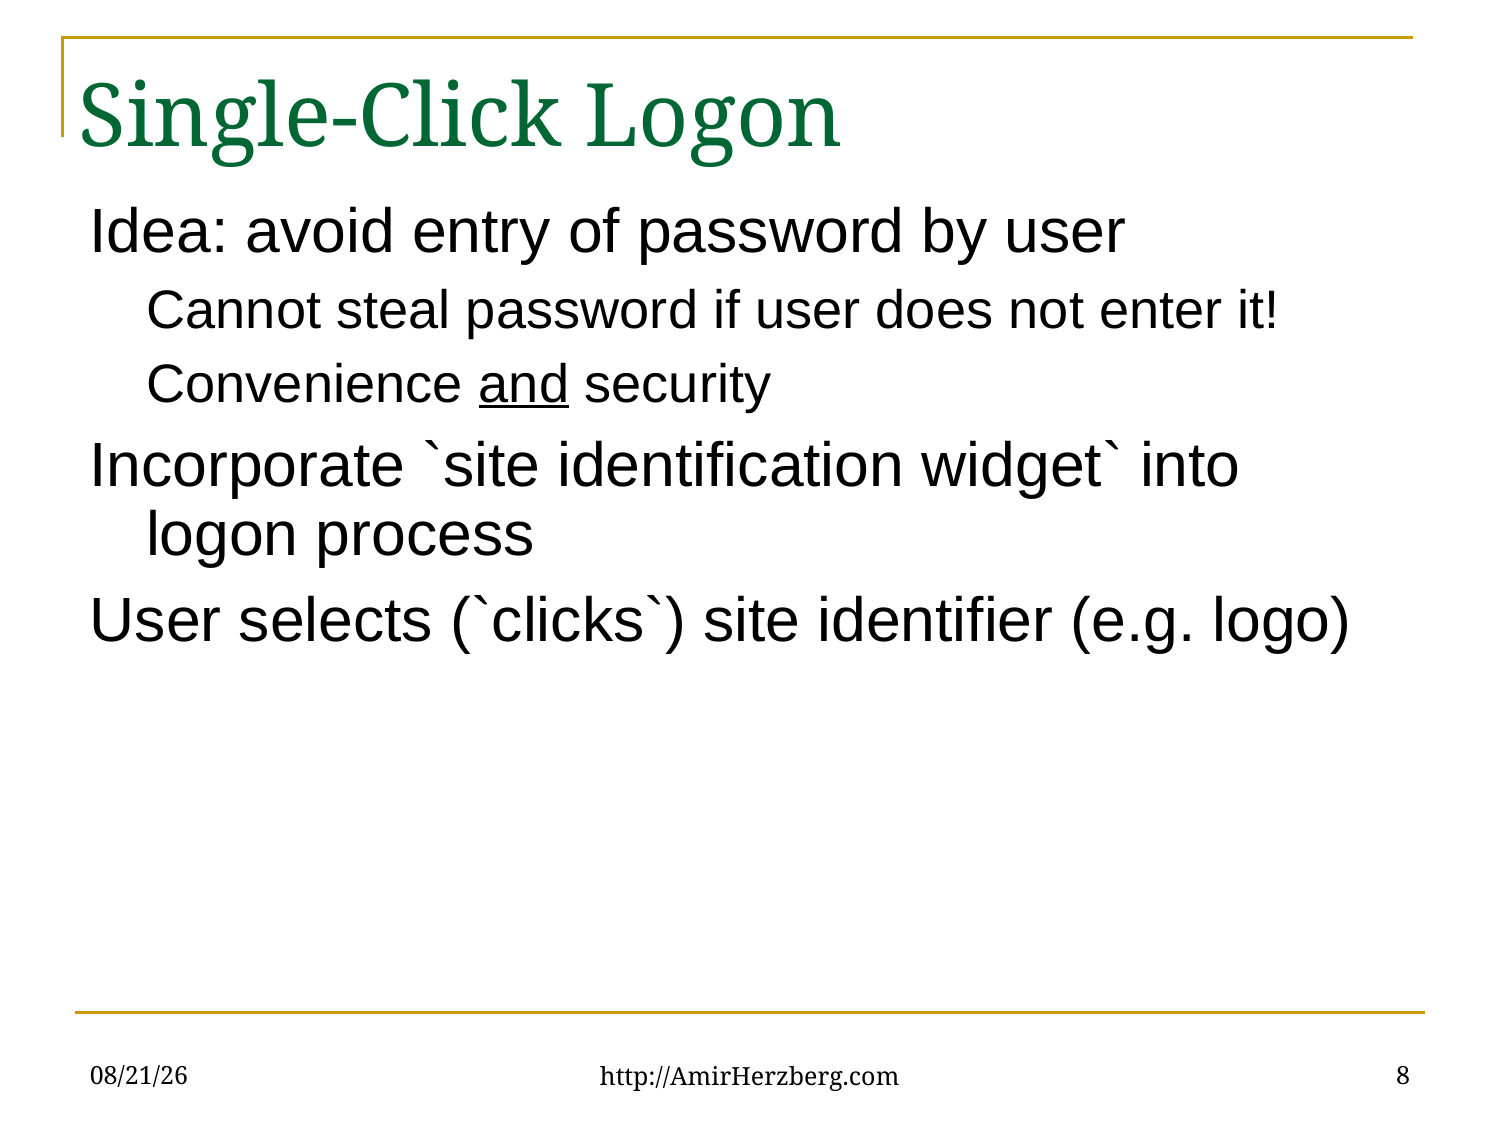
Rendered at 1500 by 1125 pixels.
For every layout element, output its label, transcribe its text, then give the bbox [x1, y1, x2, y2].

list Idea: avoid entry of password by user Cannot steal password if user does not enter it! Convenience and security Incorporate `site identification widget` into logon process User selects (`clicks`) site identifier (e.g. logo) [75, 188, 1426, 1006]
title Single-Click Logon [63, 45, 1426, 174]
